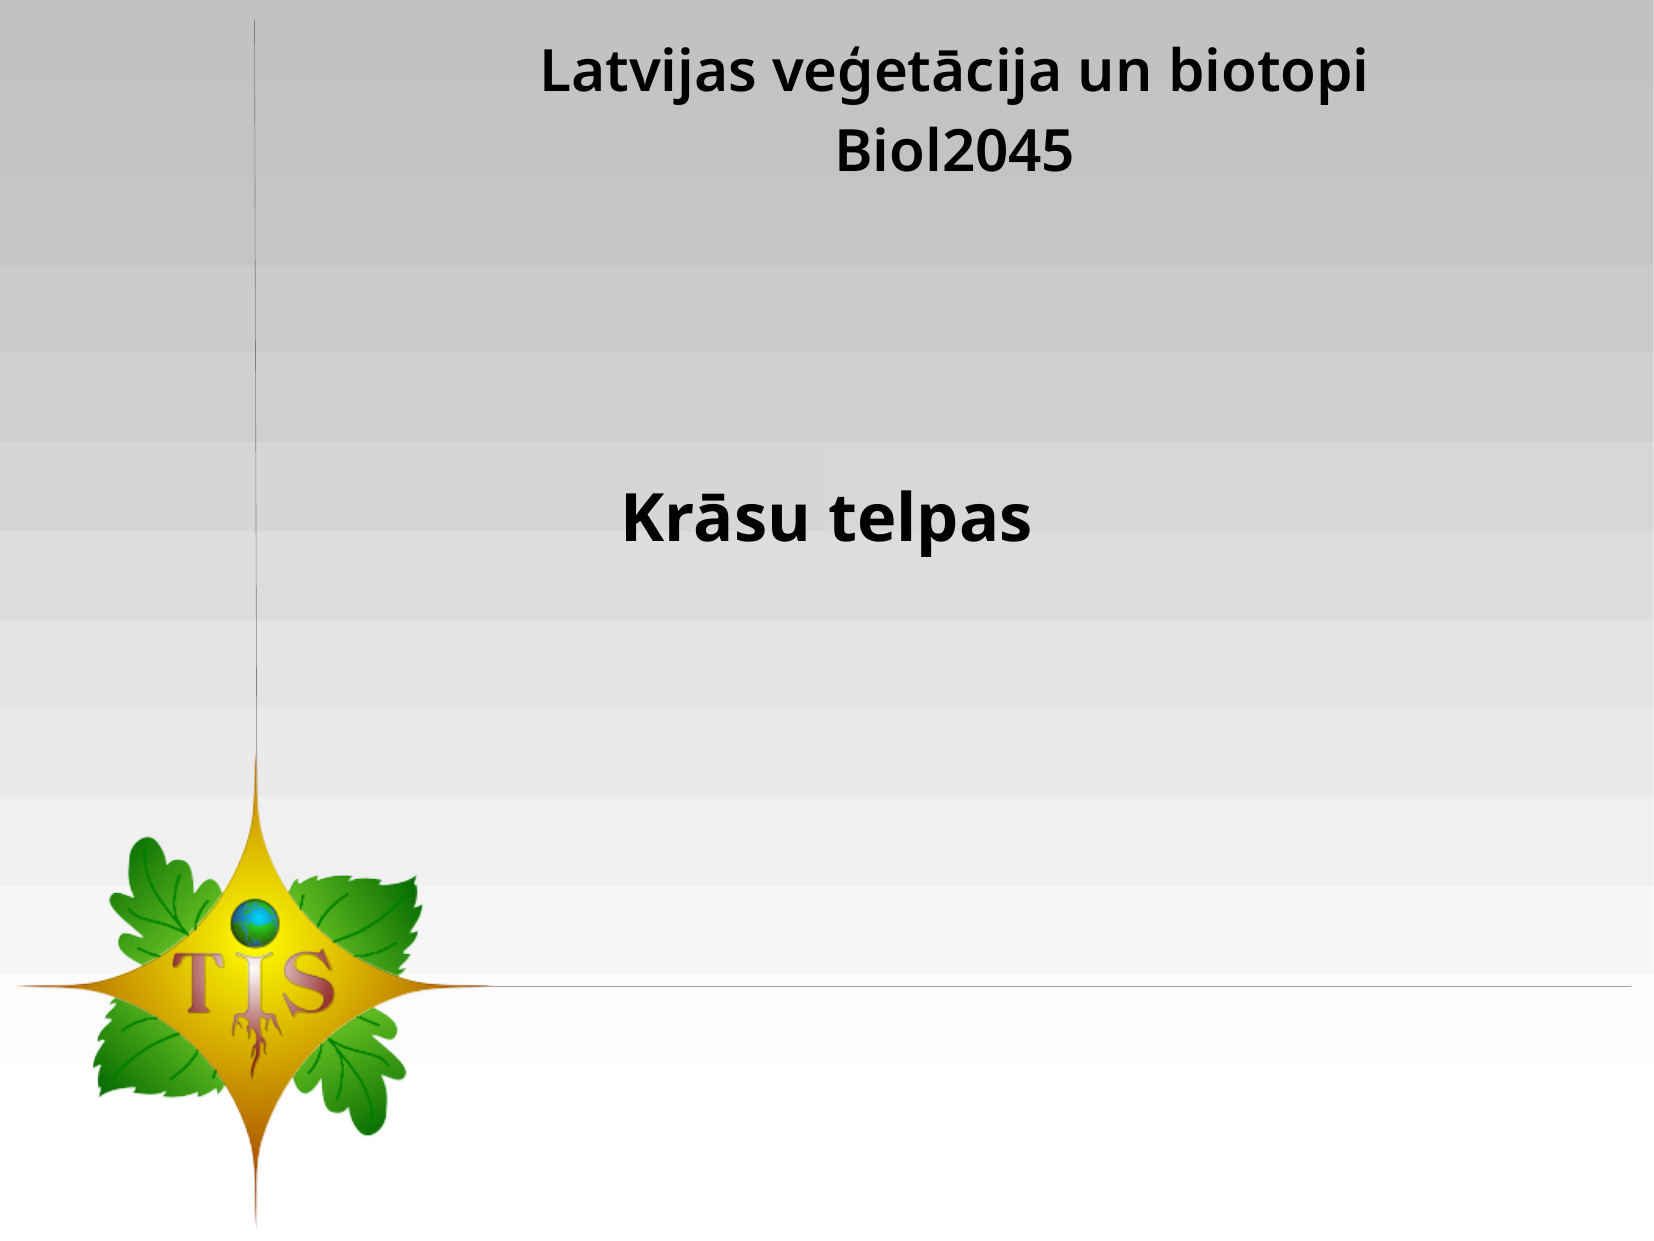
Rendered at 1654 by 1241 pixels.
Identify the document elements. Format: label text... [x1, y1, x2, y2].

title Krāsu telpas [108, 305, 1546, 726]
picture [0, 0, 1654, 1241]
